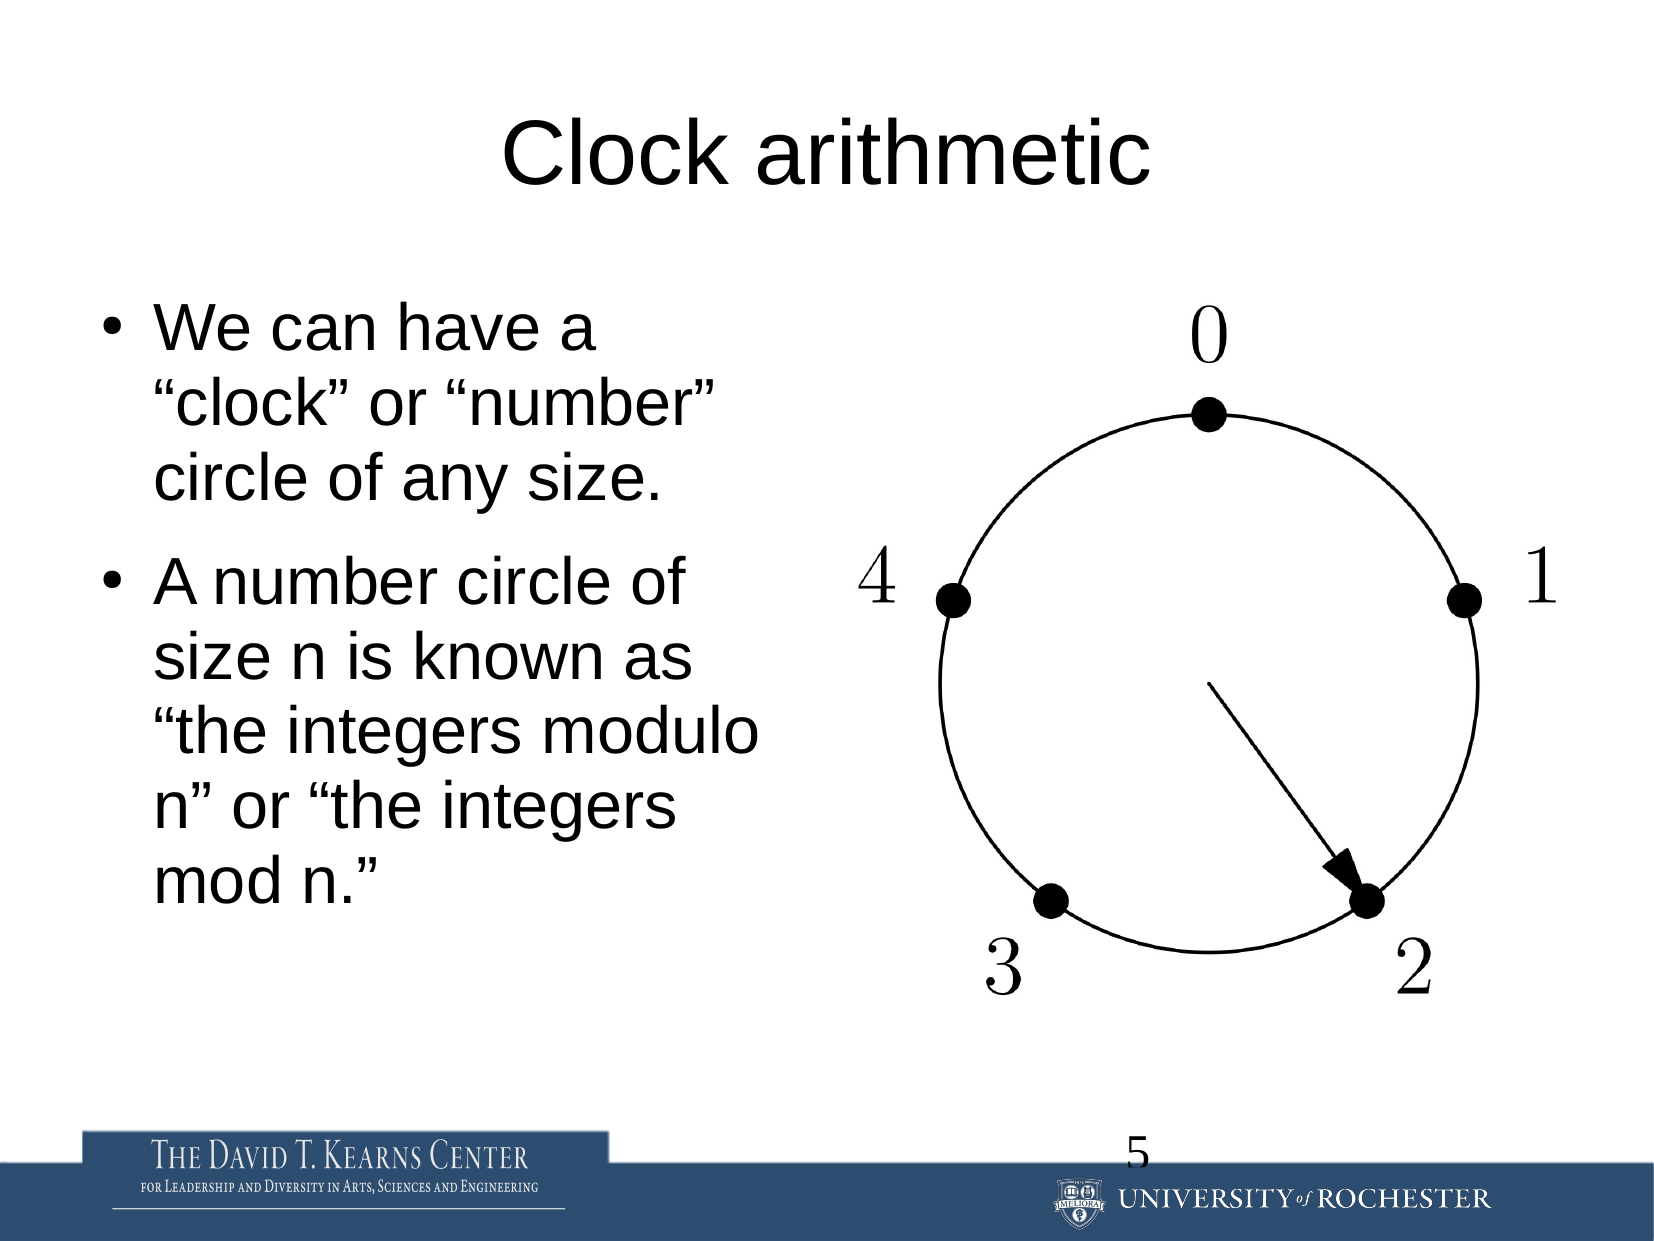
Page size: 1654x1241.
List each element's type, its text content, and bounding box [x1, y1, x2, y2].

title Clock arithmetic [82, 49, 1571, 257]
picture [0, 0, 1654, 1241]
picture [1053, 1178, 1492, 1230]
list We can have a “clock” or “number” circle of any size. A number circle of size n is known as “the integers modulo n” or “the integers mod n.” [82, 290, 809, 1010]
